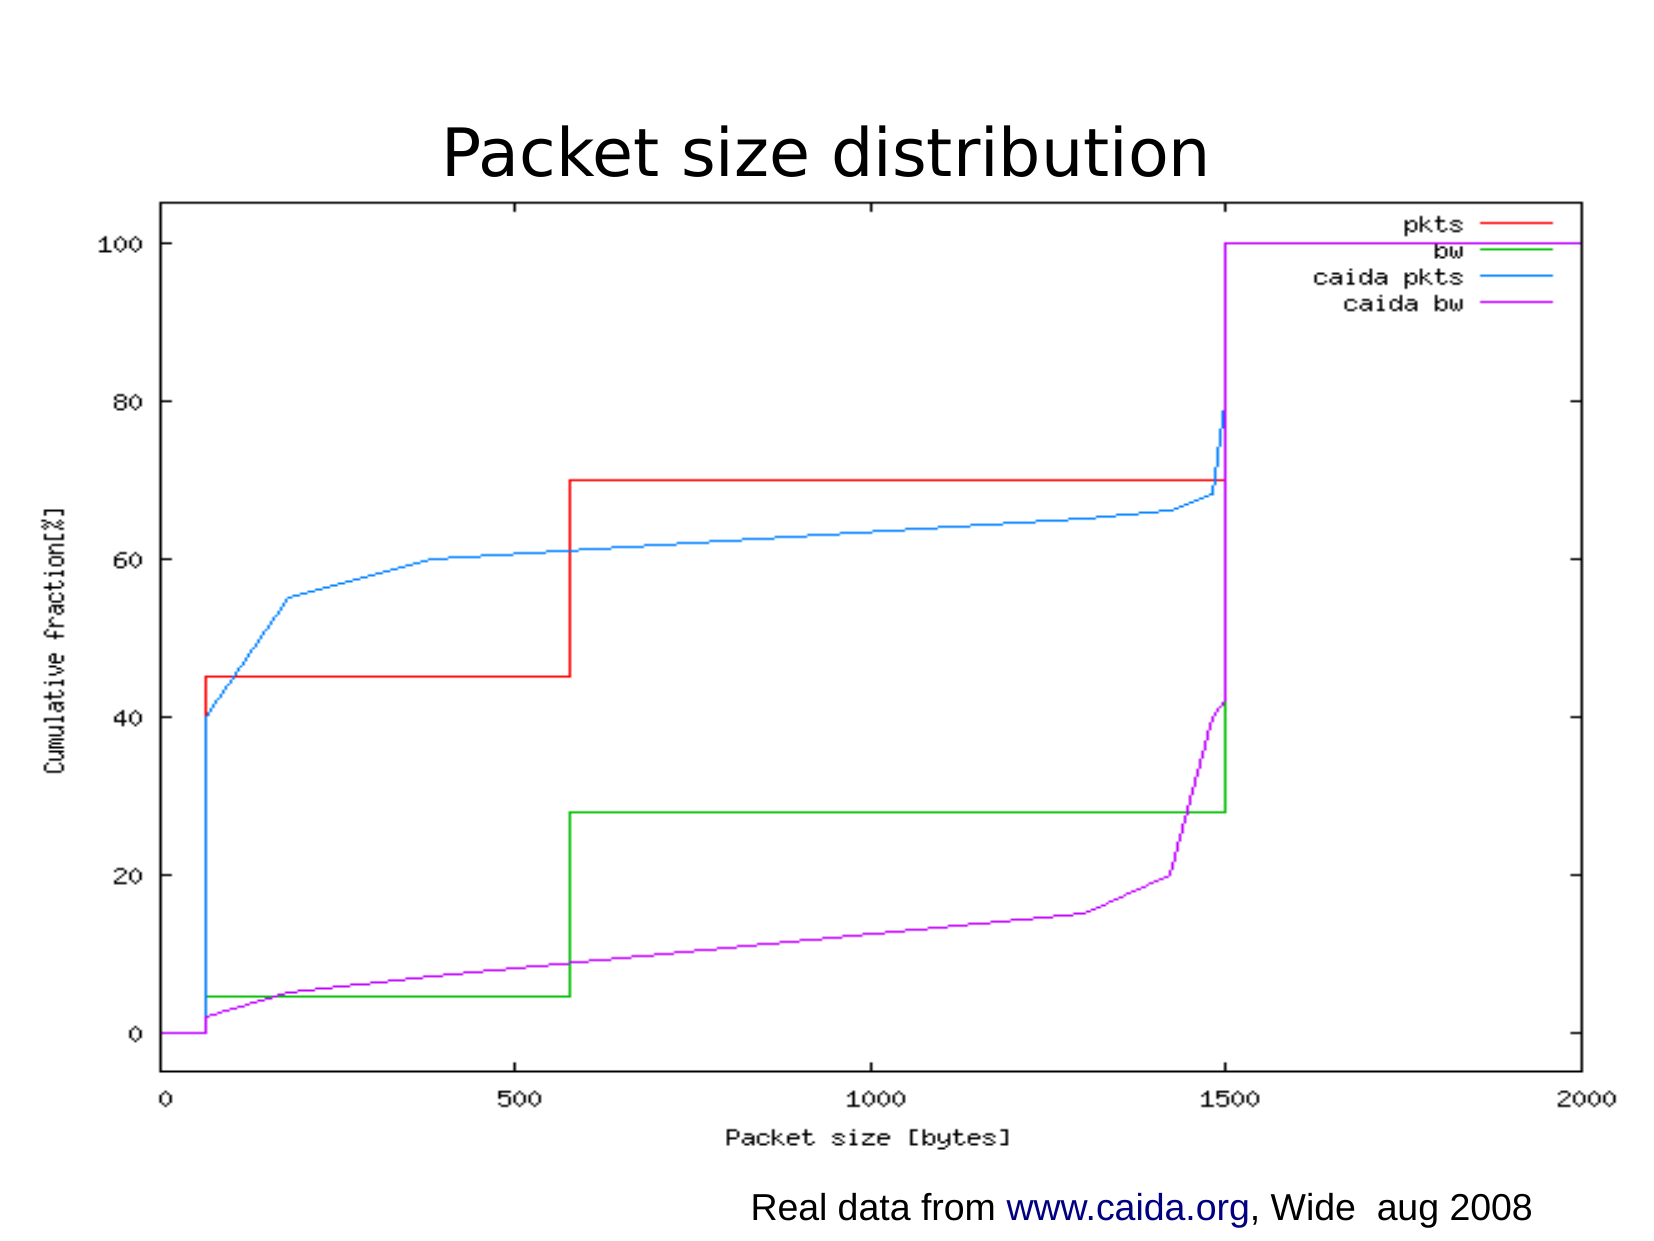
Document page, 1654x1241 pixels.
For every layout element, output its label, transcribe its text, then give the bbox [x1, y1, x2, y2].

title Packet size distribution [82, 56, 1571, 180]
text_box Real data from www.caida.org, Wide aug 2008 [735, 1178, 1654, 1241]
picture [22, 180, 1629, 1152]
